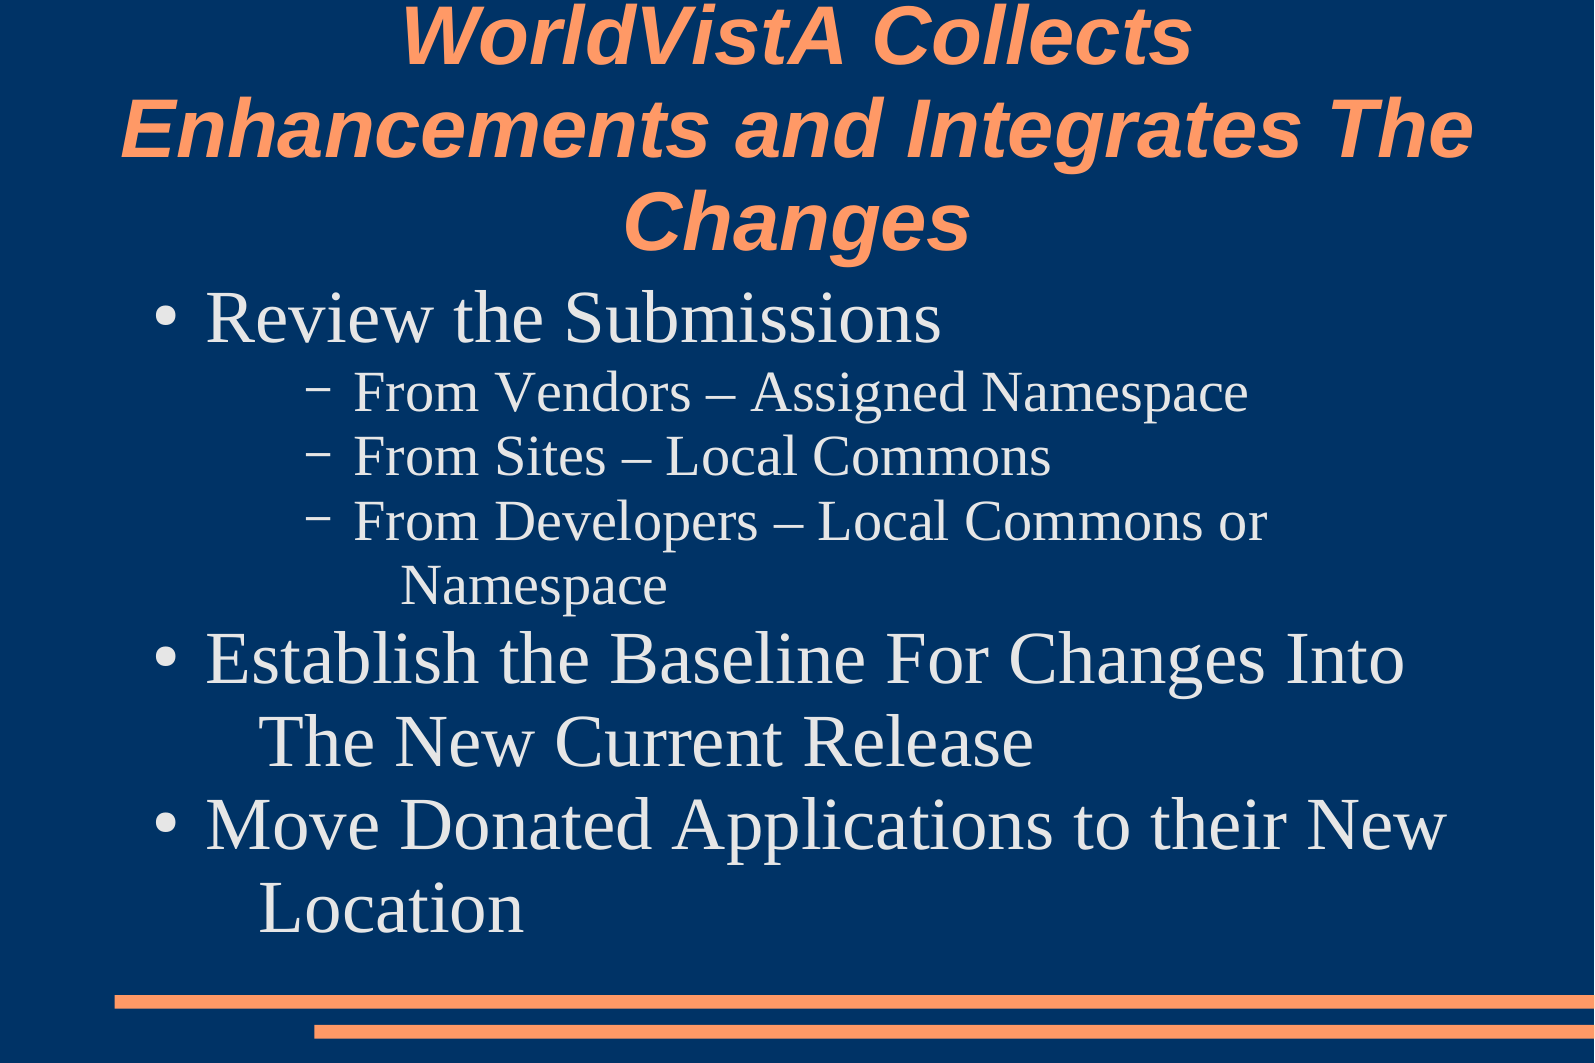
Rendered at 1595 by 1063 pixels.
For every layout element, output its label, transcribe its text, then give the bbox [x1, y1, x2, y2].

list Review the Submissions From Vendors – Assigned Namespace From Sites – Local Commons From Developers – Local Commons or Namespace Establish the Baseline For Changes Into The New Current Release Move Donated Applications to their New Location [117, 276, 1505, 971]
title WorldVistA Collects Enhancements and Integrates The Changes [117, 20, 1479, 236]
